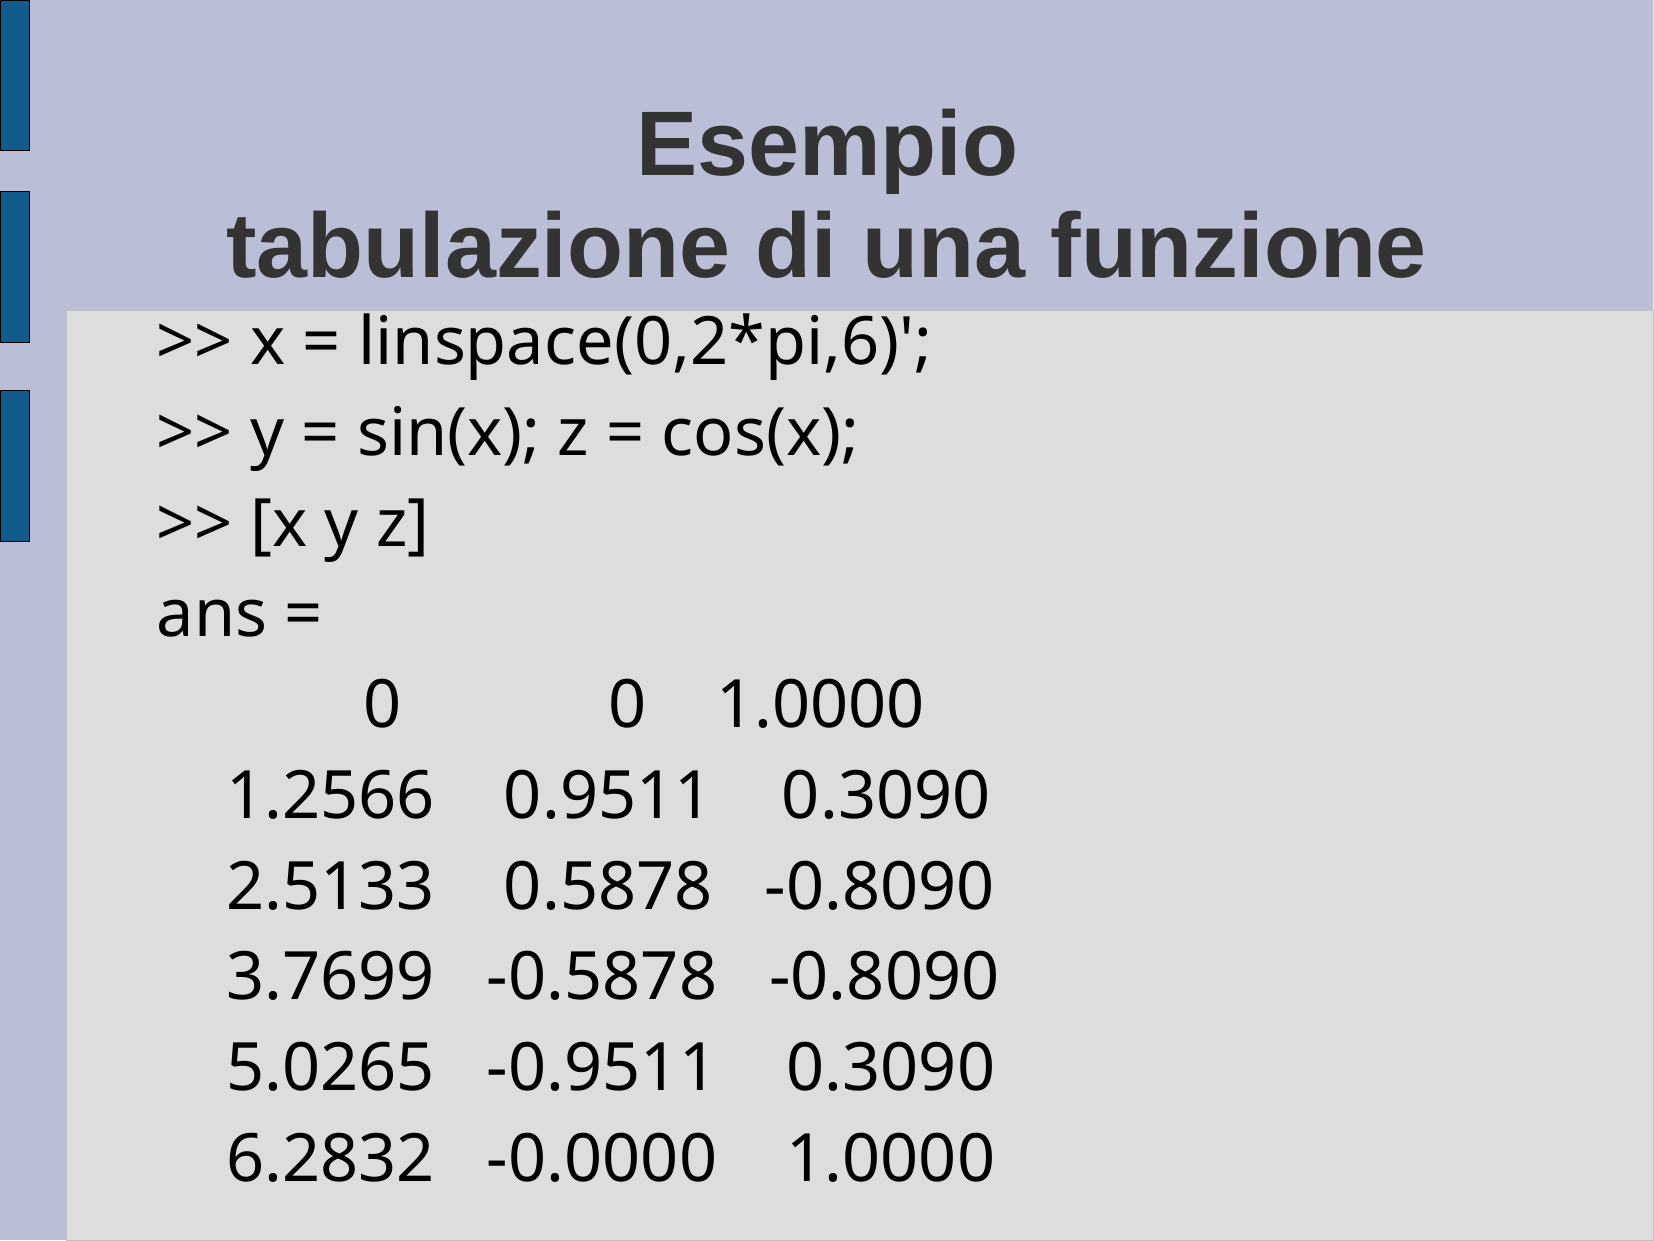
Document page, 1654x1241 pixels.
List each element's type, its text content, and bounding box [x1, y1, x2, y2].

title Esempio tabulazione di una funzione [121, 92, 1534, 298]
subtitle >> x = linspace(0,2*pi,6)'; >> y = sin(x); z = cos(x); >> [x y z] ans = 0 0 1.0000 1.2566 0.9511 0.3090 2.5133 0.5878 -0.8090 3.7699 -0.5878 -0.8090 5.0265 -0.9511 0.3090 6.2832 -0.0000 1.0000 [121, 342, 1534, 1153]
